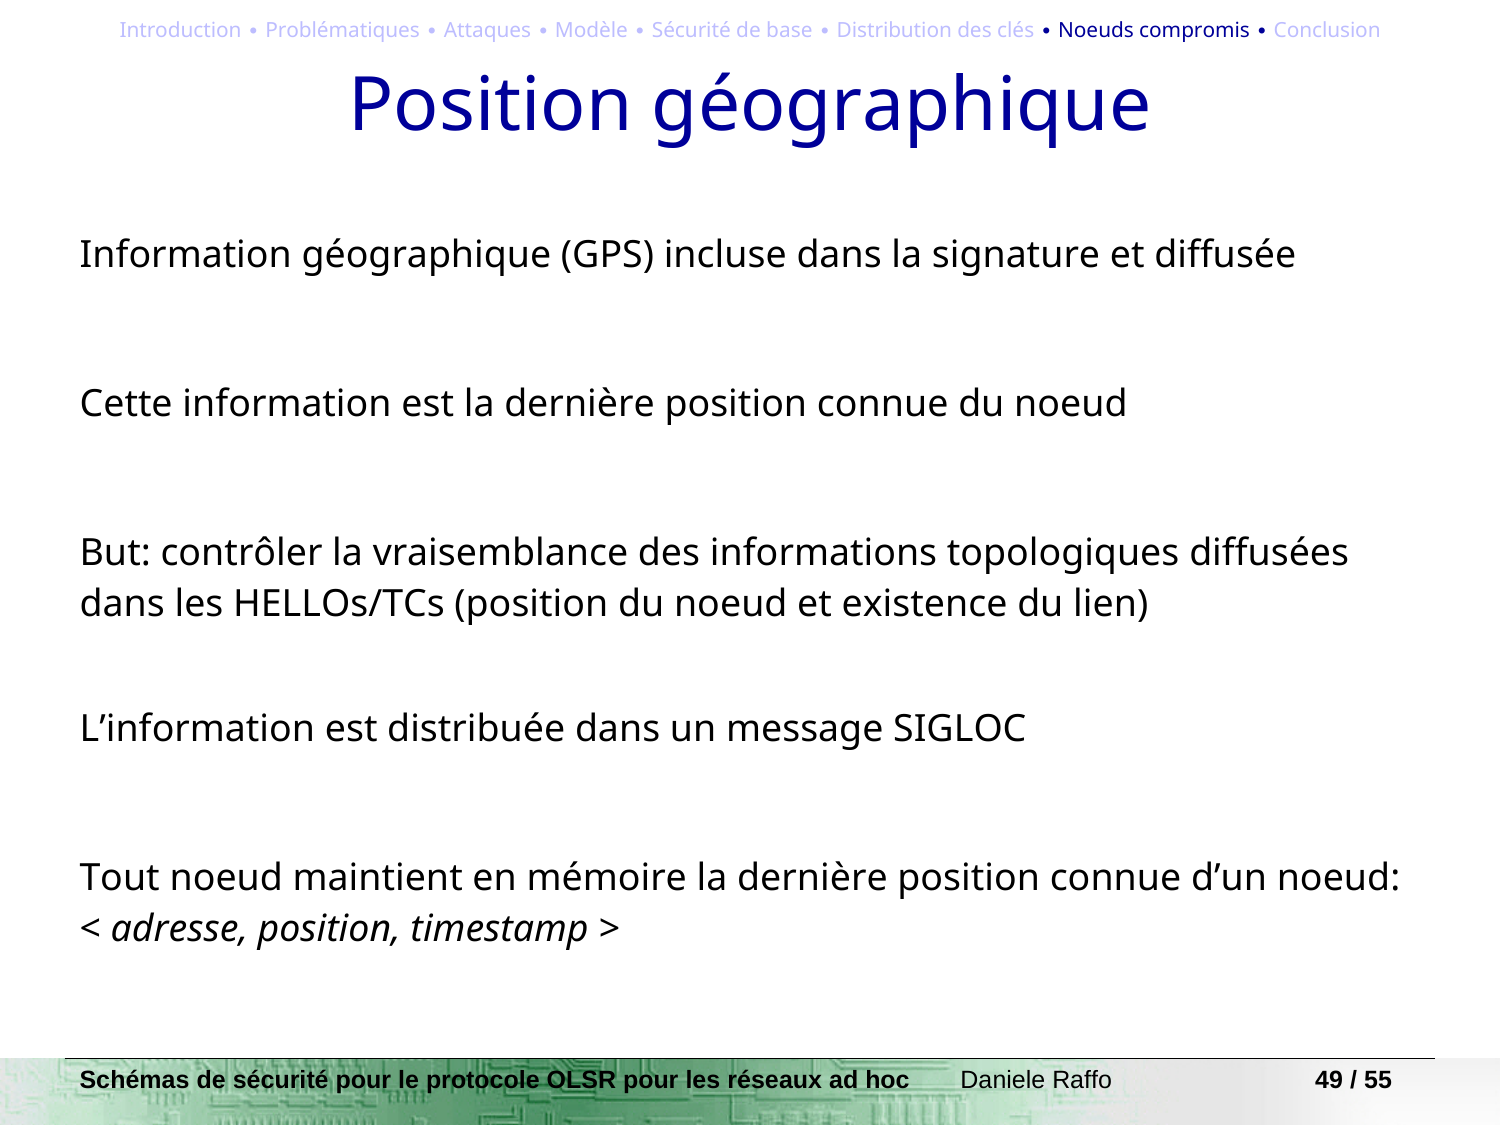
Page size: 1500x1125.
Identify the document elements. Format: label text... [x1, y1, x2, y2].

text_box Information géographique (GPS) incluse dans la signature et diffusée Cette information est la dernière position connue du noeud But: contrôler la vraisemblance des informations topologiques diffusées dans les HELLOs/TCs (position du noeud et existence du lien) L’information est distribuée dans un message SIGLOC Tout noeud maintient en mémoire la dernière position connue d’un noeud: < adresse, position, timestamp > [64, 219, 1436, 961]
text_box Schémas de sécurité pour le protocole OLSR pour les réseaux ad hoc Daniele Raffo [64, 1058, 1436, 1103]
text_box Introduction ∙ Problématiques ∙ Attaques ∙ Modèle ∙ Sécurité de base ∙ Distribution des clés ∙ Noeuds compromis ∙ Conclusion [0, 7, 1500, 52]
text_box Position géographique [64, 52, 1436, 161]
picture [0, 1058, 1500, 1125]
